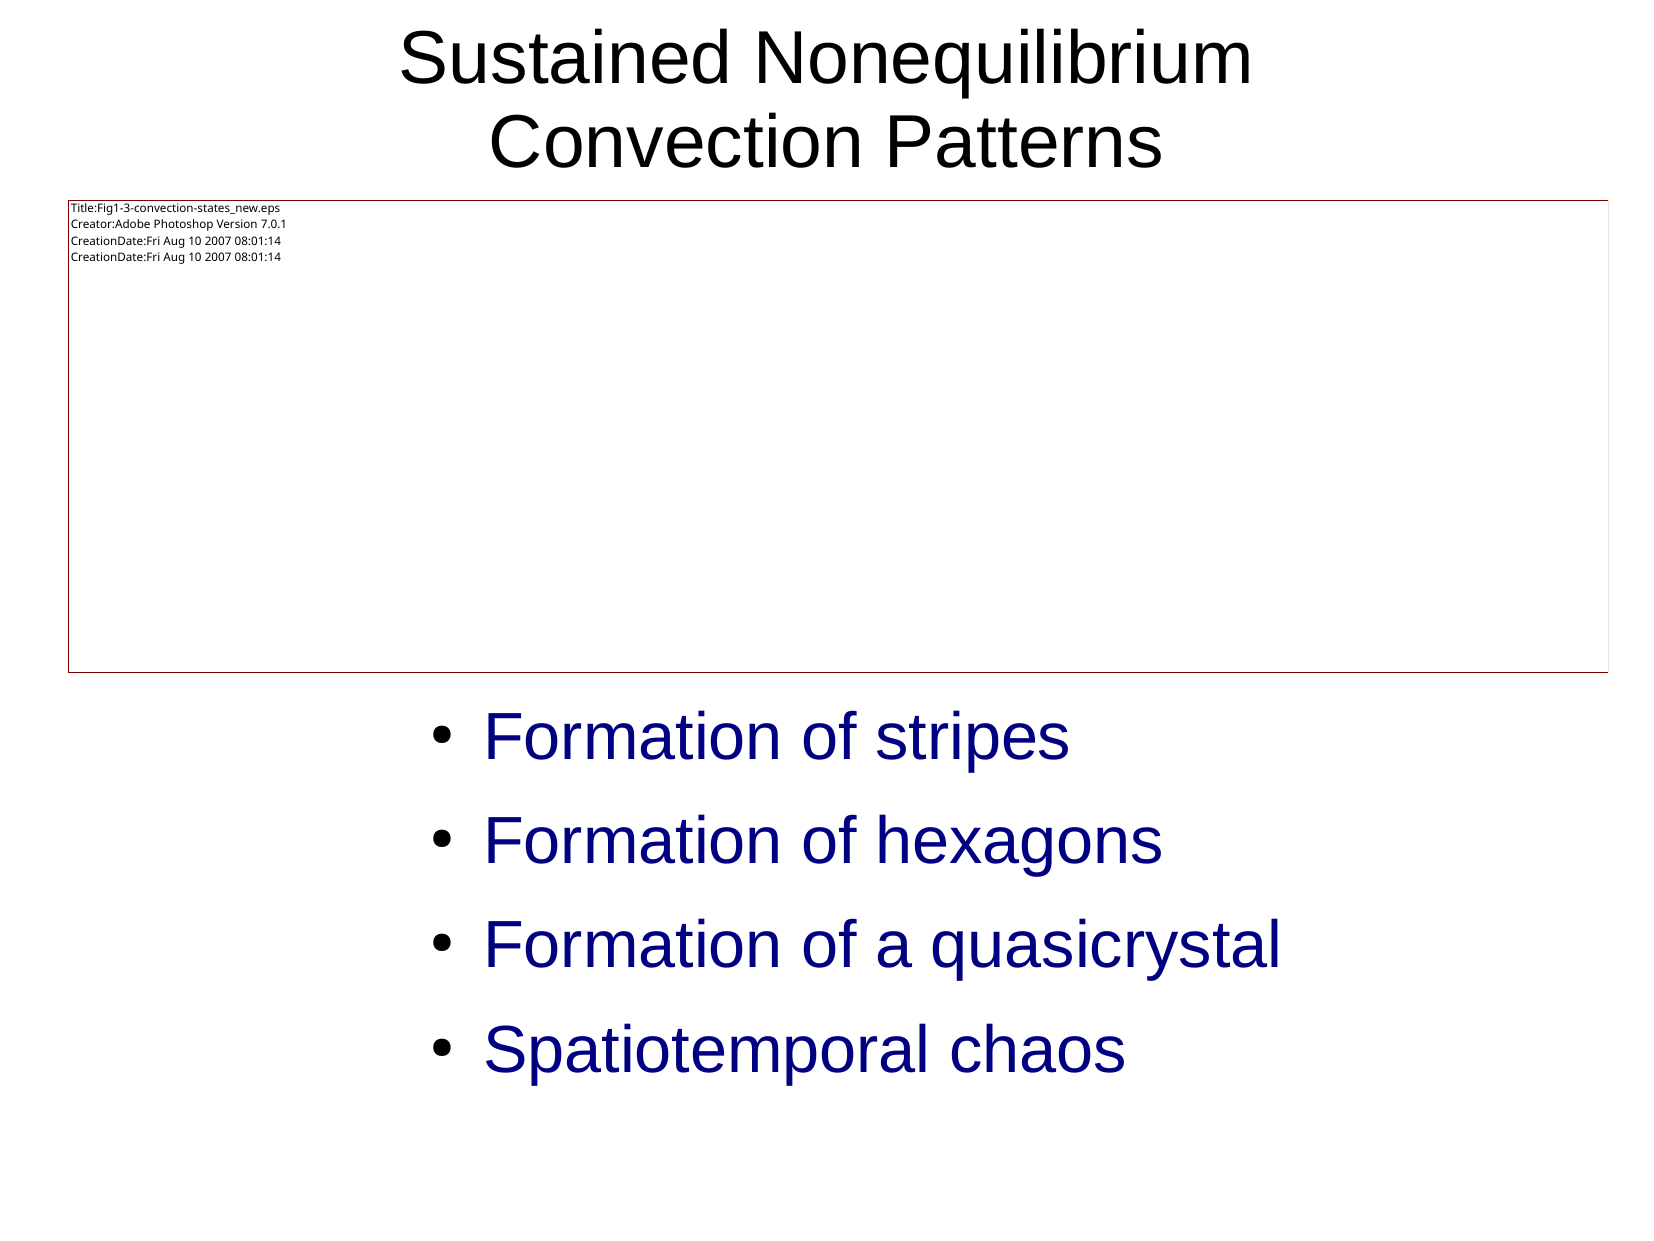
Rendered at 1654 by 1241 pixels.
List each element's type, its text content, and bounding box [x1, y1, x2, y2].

title Sustained Nonequilibrium Convection Patterns [82, 3, 1571, 196]
list Formation of stripes Formation of hexagons Formation of a quasicrystal Spatiotemporal chaos [412, 698, 1426, 1087]
picture [67, 199, 1609, 673]
